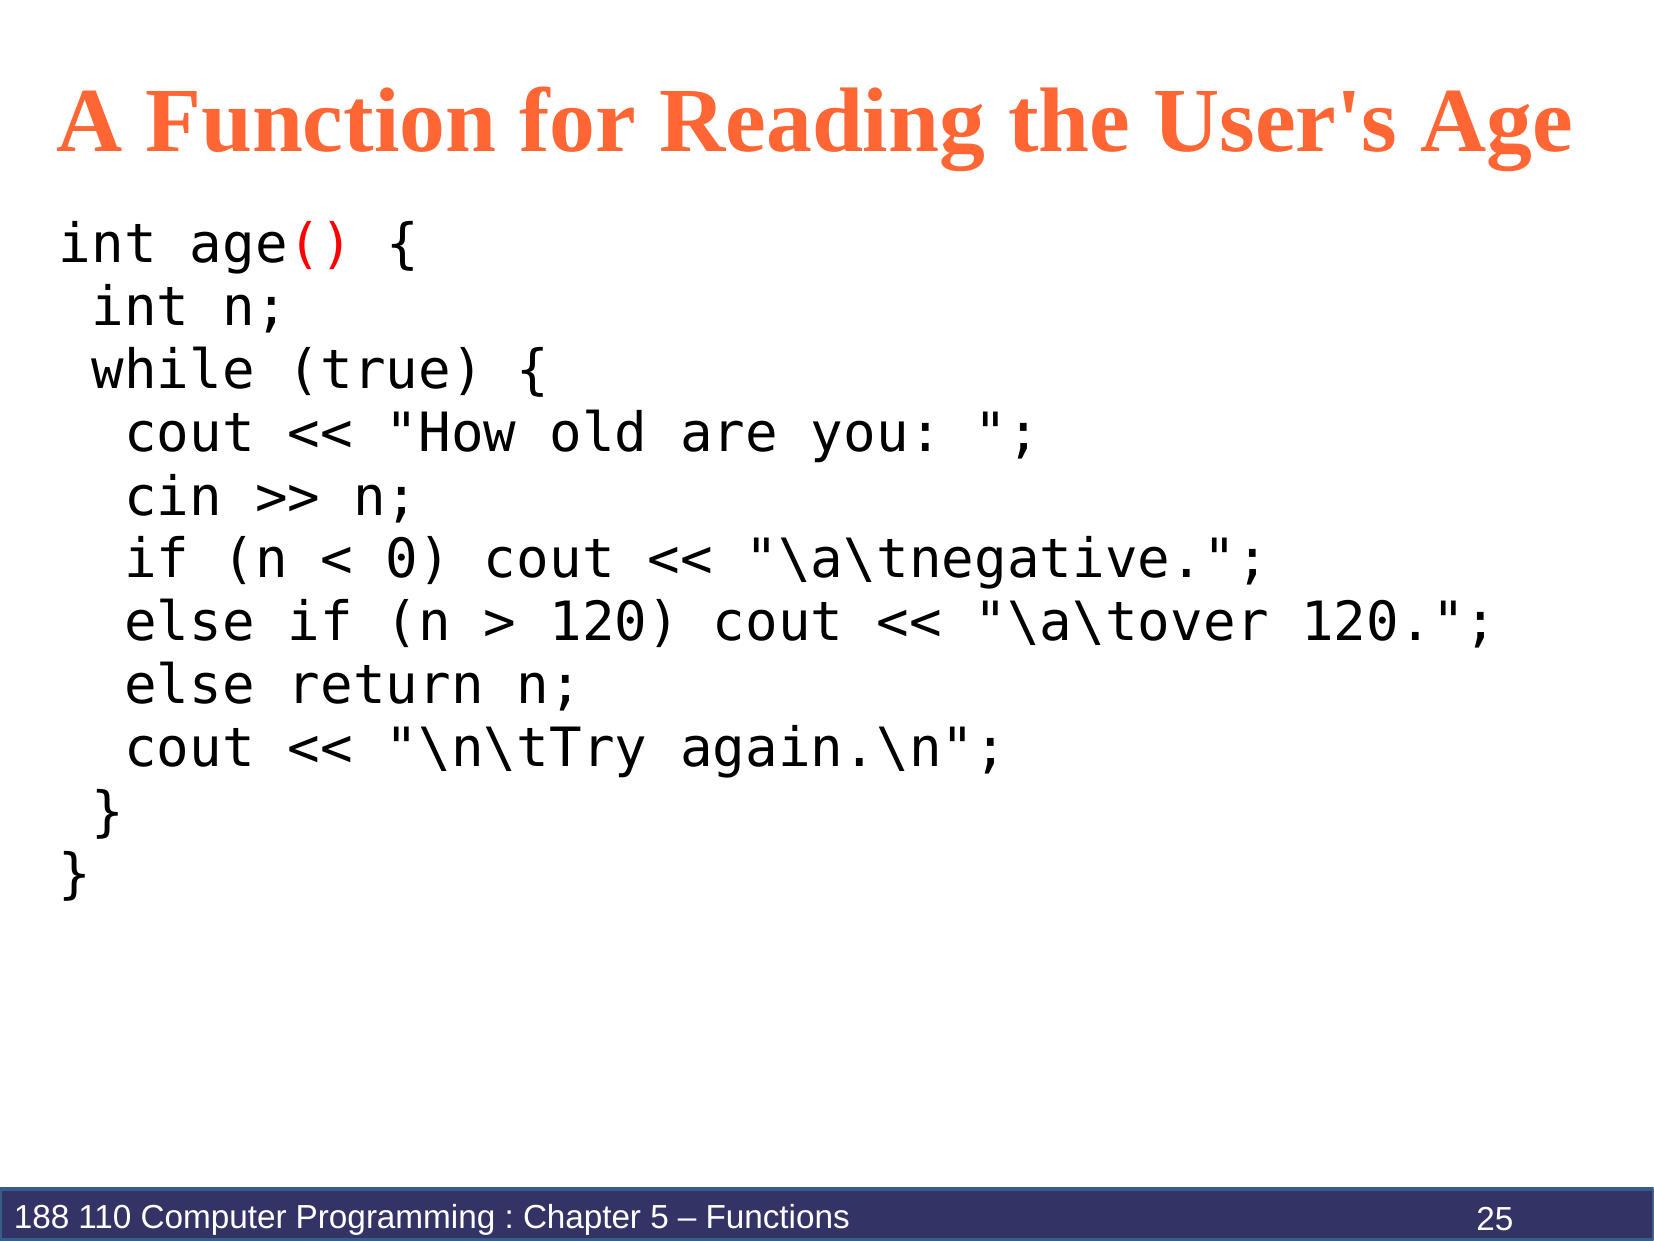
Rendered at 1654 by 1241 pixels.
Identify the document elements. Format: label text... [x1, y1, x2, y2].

text_box int age() { int n; while (true) { cout << "How old are you: "; cin >> n; if (n < 0) cout << "\a\tnegative."; else if (n > 120) cout << "\a\tover 120."; else return n; cout << "\n\tTry again.\n"; } } [59, 212, 1595, 1182]
title A Function for Reading the User's Age [55, 46, 1591, 182]
